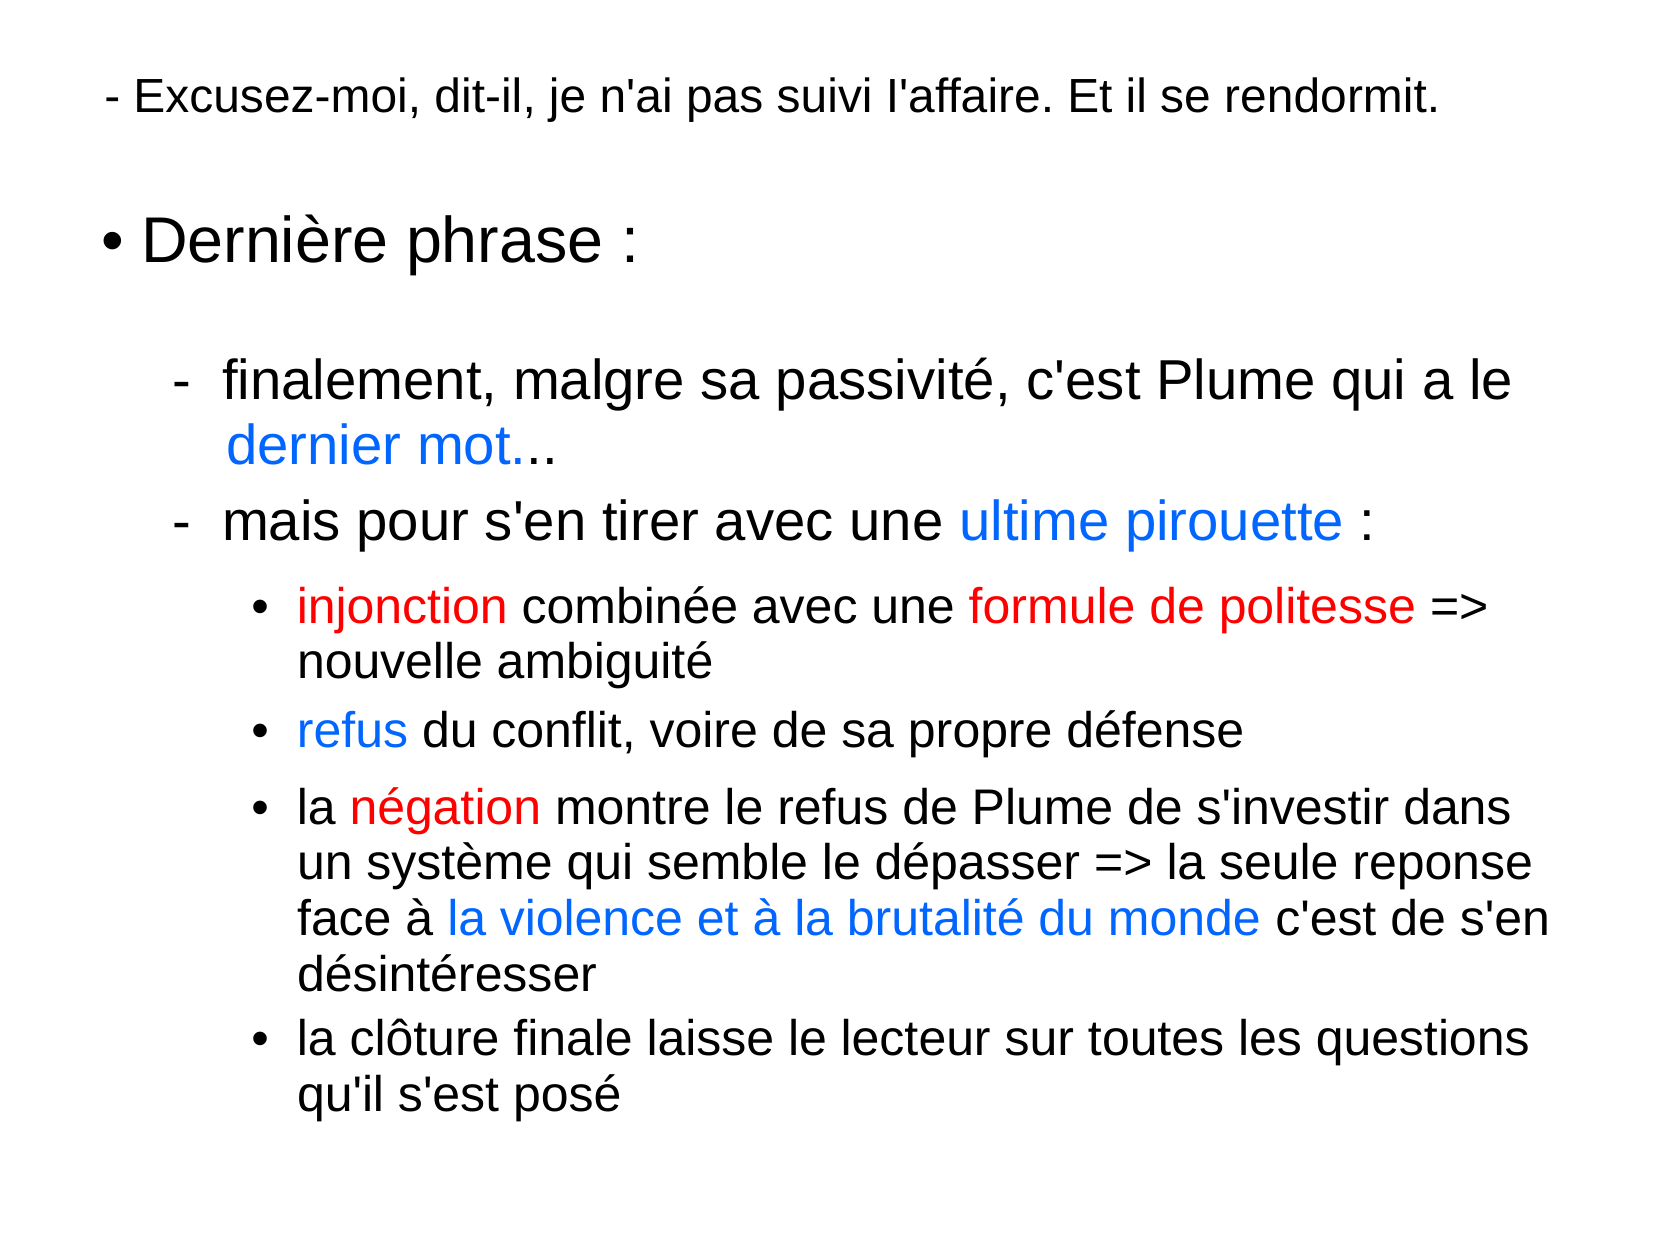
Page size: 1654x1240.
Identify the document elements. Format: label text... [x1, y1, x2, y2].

text_box - Excusez-moi, dit-il, je n'ai pas suivi I'affaire. Et il se rendormit. [104, 65, 1493, 117]
text_box • Dernière phrase : - finalement, malgre sa passivité, c'est Plume qui a le dernier mot... - mais pour s'en tirer avec une ultime pirouette : • injonction combinée avec une formule de politesse => nouvelle ambiguité • refus du conflit, voire de sa propre défense • la négation montre le refus de Plume de s'investir dans un système qui semble le dépasser => la seule reponse face à la violence et à la brutalité du monde c'est de s'en désintéresser • la clôture finale laisse le lecteur sur toutes les questions qu'il s'est posé [101, 198, 1579, 1145]
